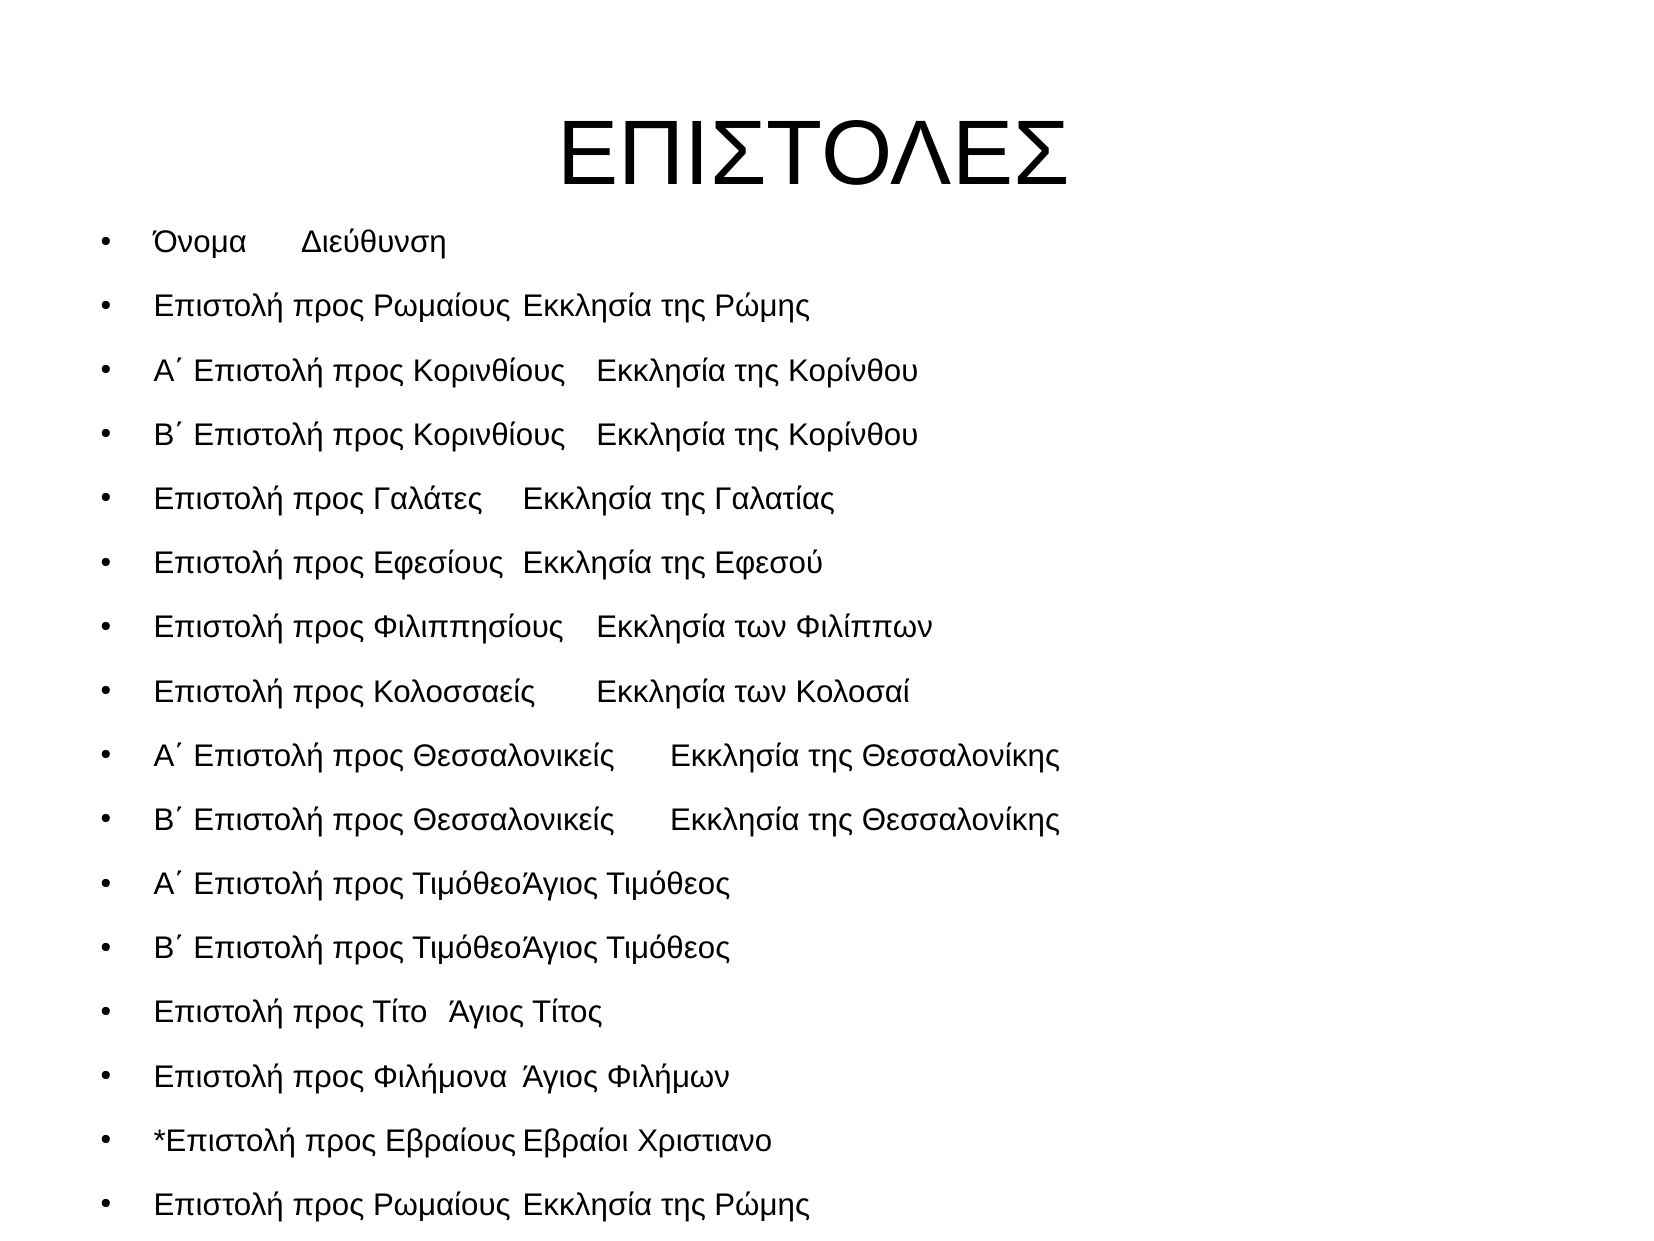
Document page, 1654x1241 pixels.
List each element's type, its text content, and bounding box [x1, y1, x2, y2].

title ΕΠΙΣΤΟΛΕΣ [82, 49, 1571, 224]
list Όνομα Διεύθυνση Επιστολή προς Ρωμαίους Εκκλησία της Ρώμης Α΄ Επιστολή προς Κορινθίους Εκκλησία της Κορίνθου Β΄ Επιστολή προς Κορινθίους Εκκλησία της Κορίνθου Επιστολή προς Γαλάτες Εκκλησία της Γαλατίας Επιστολή προς Εφεσίους Εκκλησία της Εφεσού Επιστολή προς Φιλιππησίους Εκκλησία των Φιλίππων Επιστολή προς Κολοσσαείς Εκκλησία των Κολοσαί Α΄ Επιστολή προς Θεσσαλονικείς Εκκλησία της Θεσσαλονίκης Β΄ Επιστολή προς Θεσσαλονικείς Εκκλησία της Θεσσαλονίκης Α΄ Επιστολή προς Τιμόθεο Άγιος Τιμόθεος Β΄ Επιστολή προς Τιμόθεο Άγιος Τιμόθεος Επιστολή προς Τίτο Άγιος Τίτος Επιστολή προς Φιλήμονα Άγιος Φιλήμων *Επιστολή προς Εβραίους Εβραίοι Χριστιανο Επιστολή προς Ρωμαίους Εκκλησία της Ρώμης [82, 224, 1571, 1241]
